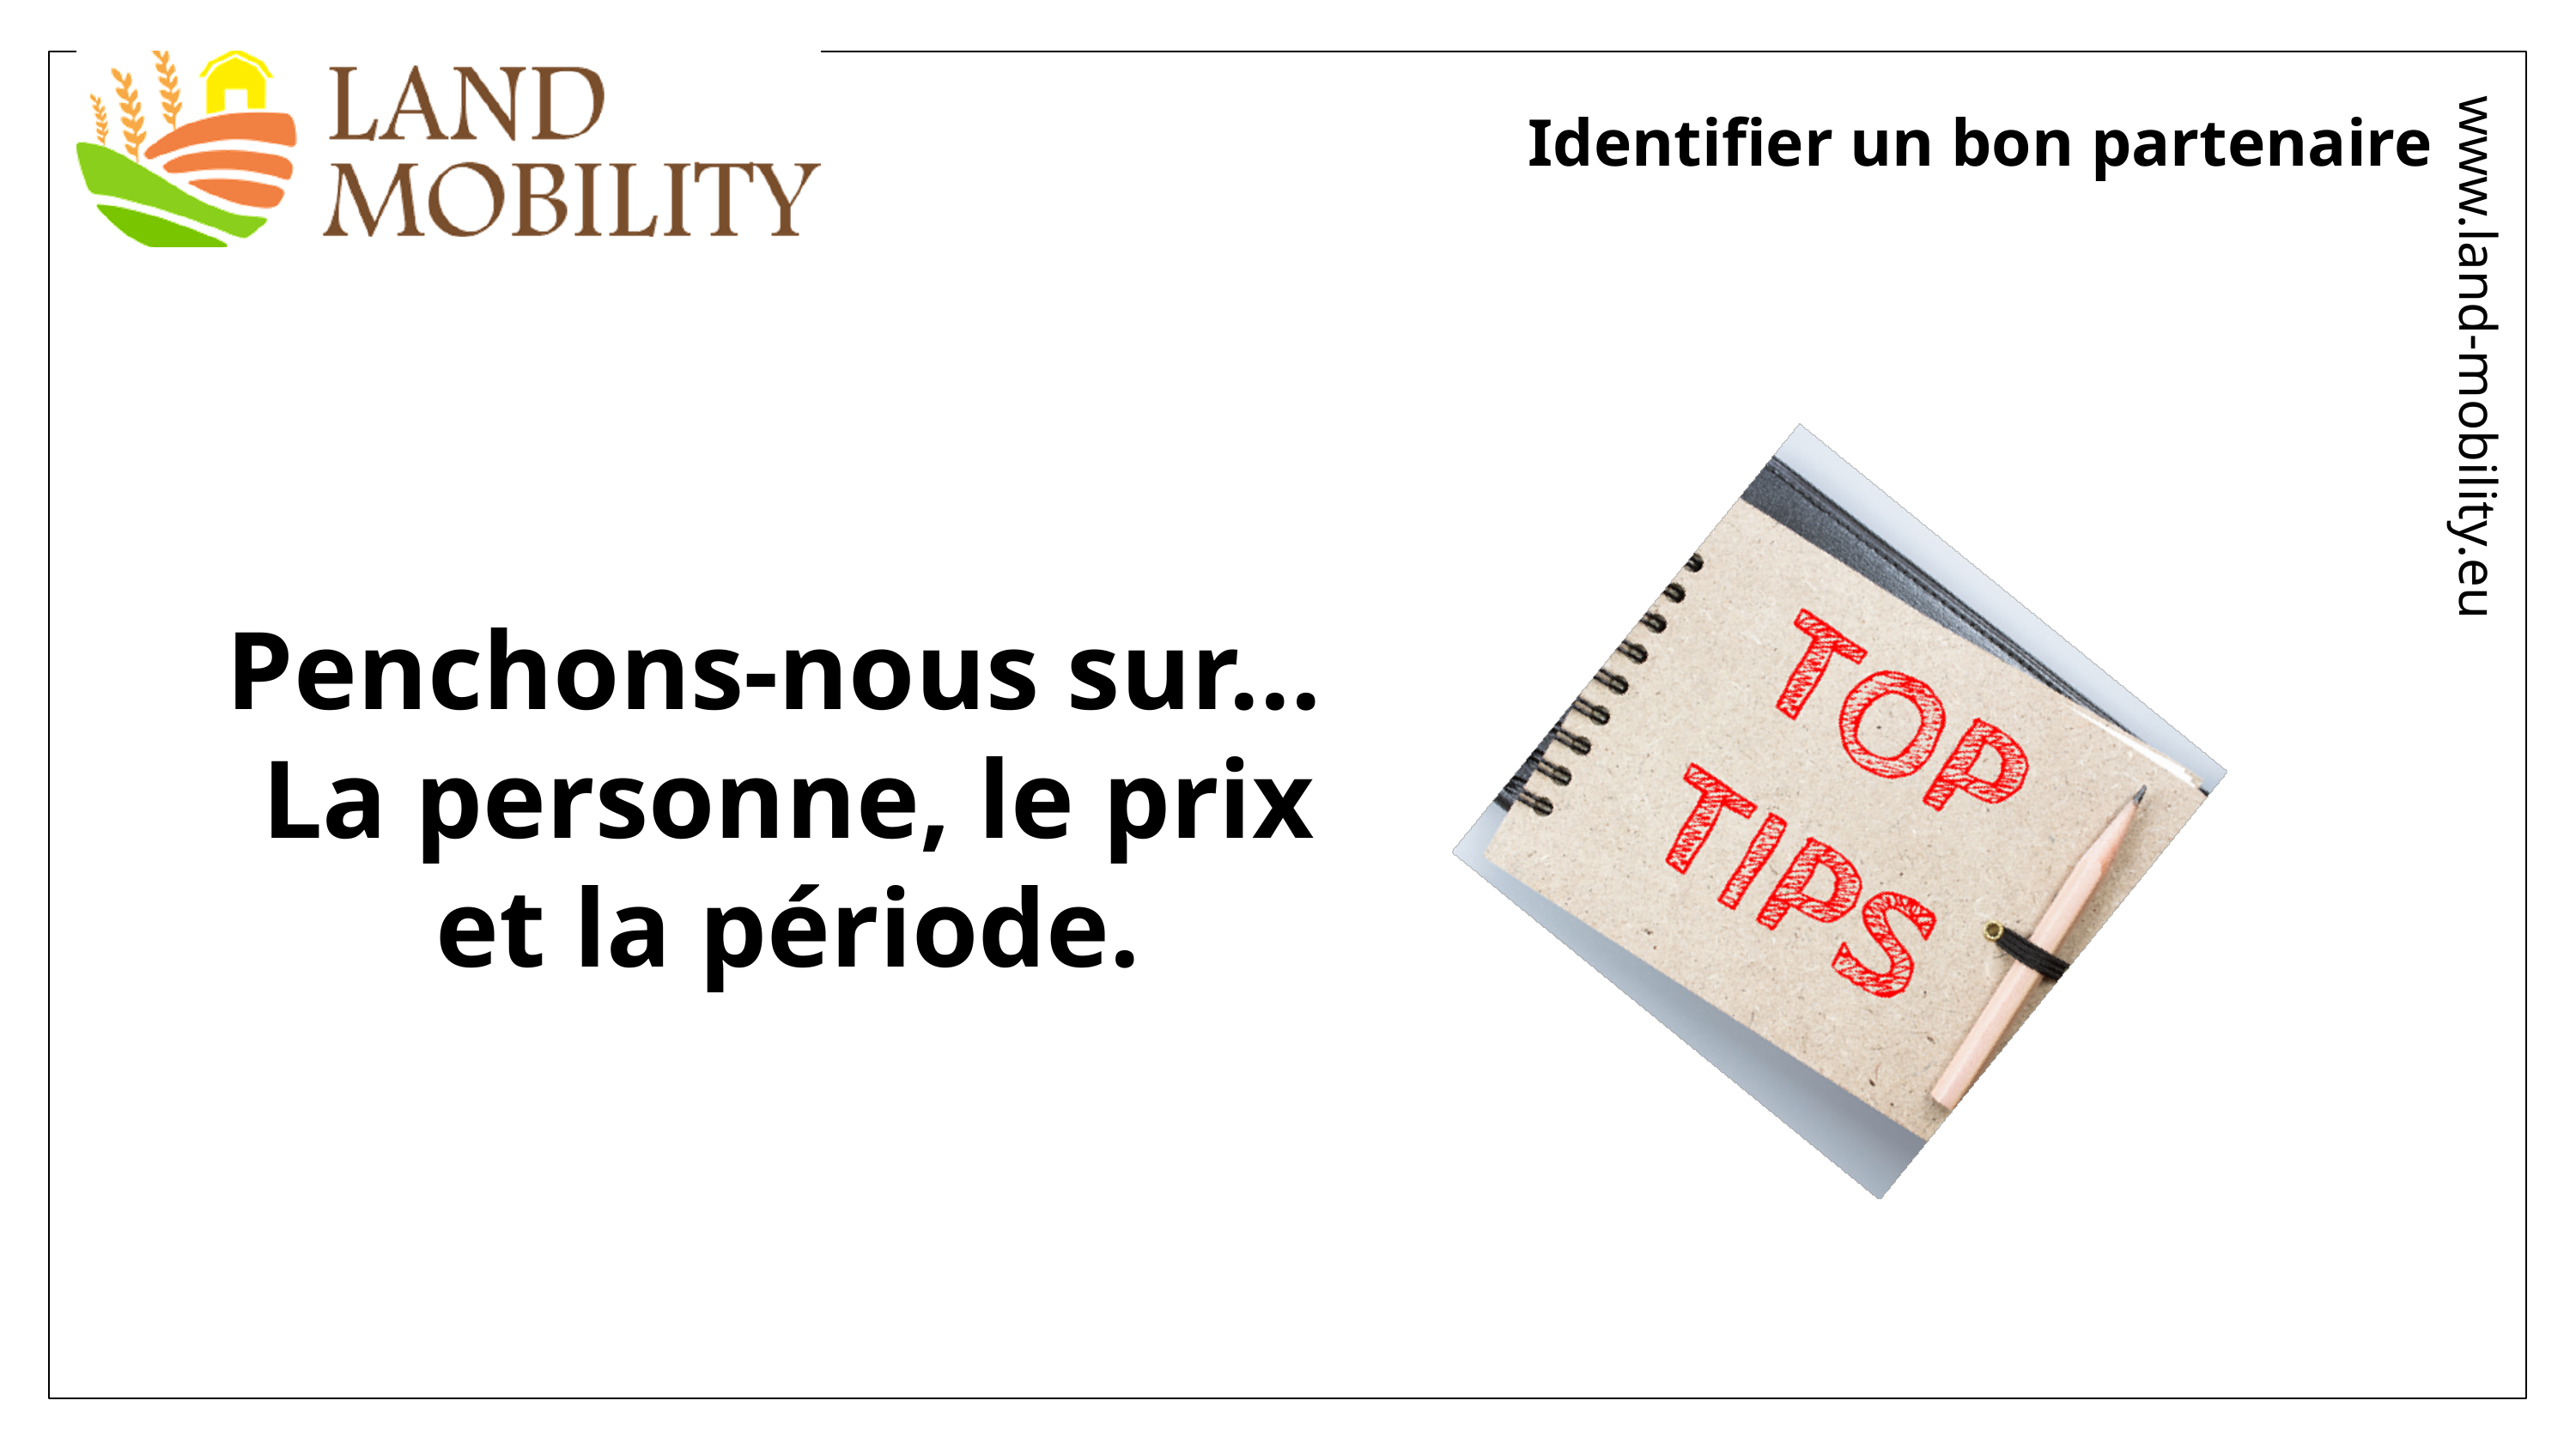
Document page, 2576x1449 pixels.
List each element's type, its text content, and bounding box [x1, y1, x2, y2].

picture [76, 51, 821, 247]
text_box Identifier un bon partenaire [1515, 95, 2446, 186]
text_box www.land-mobility.eu [2377, 95, 2522, 1146]
picture [1452, 423, 2227, 1199]
text_box Penchons-nous sur... La personne, le prix et la période. [198, 209, 1379, 995]
